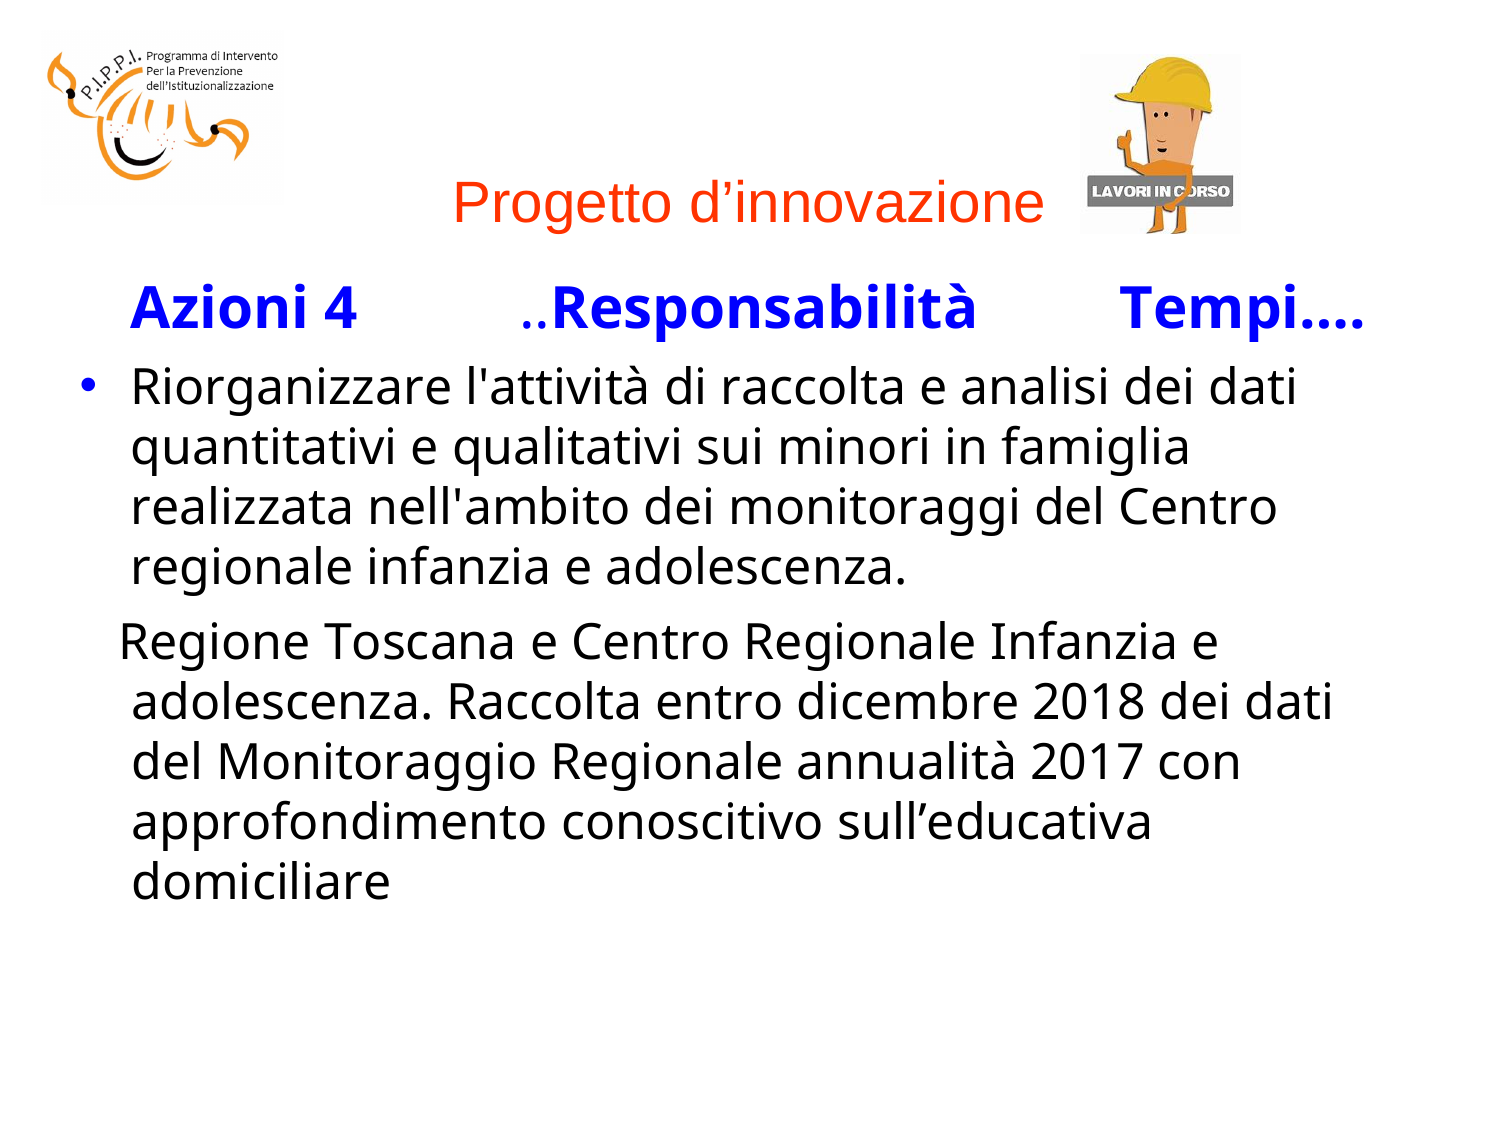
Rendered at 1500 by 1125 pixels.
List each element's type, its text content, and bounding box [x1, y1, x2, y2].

list Azioni 4 ..Responsabilità Tempi…. Riorganizzare l'attività di raccolta e analisi dei dati quantitativi e qualitativi sui minori in famiglia realizzata nell'ambito dei monitoraggi del Centro regionale infanzia e adolescenza. Regione Toscana e Centro Regionale Infanzia e adolescenza. Raccolta entro dicembre 2018 dei dati del Monitoraggio Regionale annualità 2017 con approfondimento conoscitivo sull’educativa domiciliare [64, 262, 1426, 1077]
picture [41, 30, 284, 205]
picture [1080, 54, 1241, 234]
title Progetto d’innovazione [75, 31, 1426, 247]
